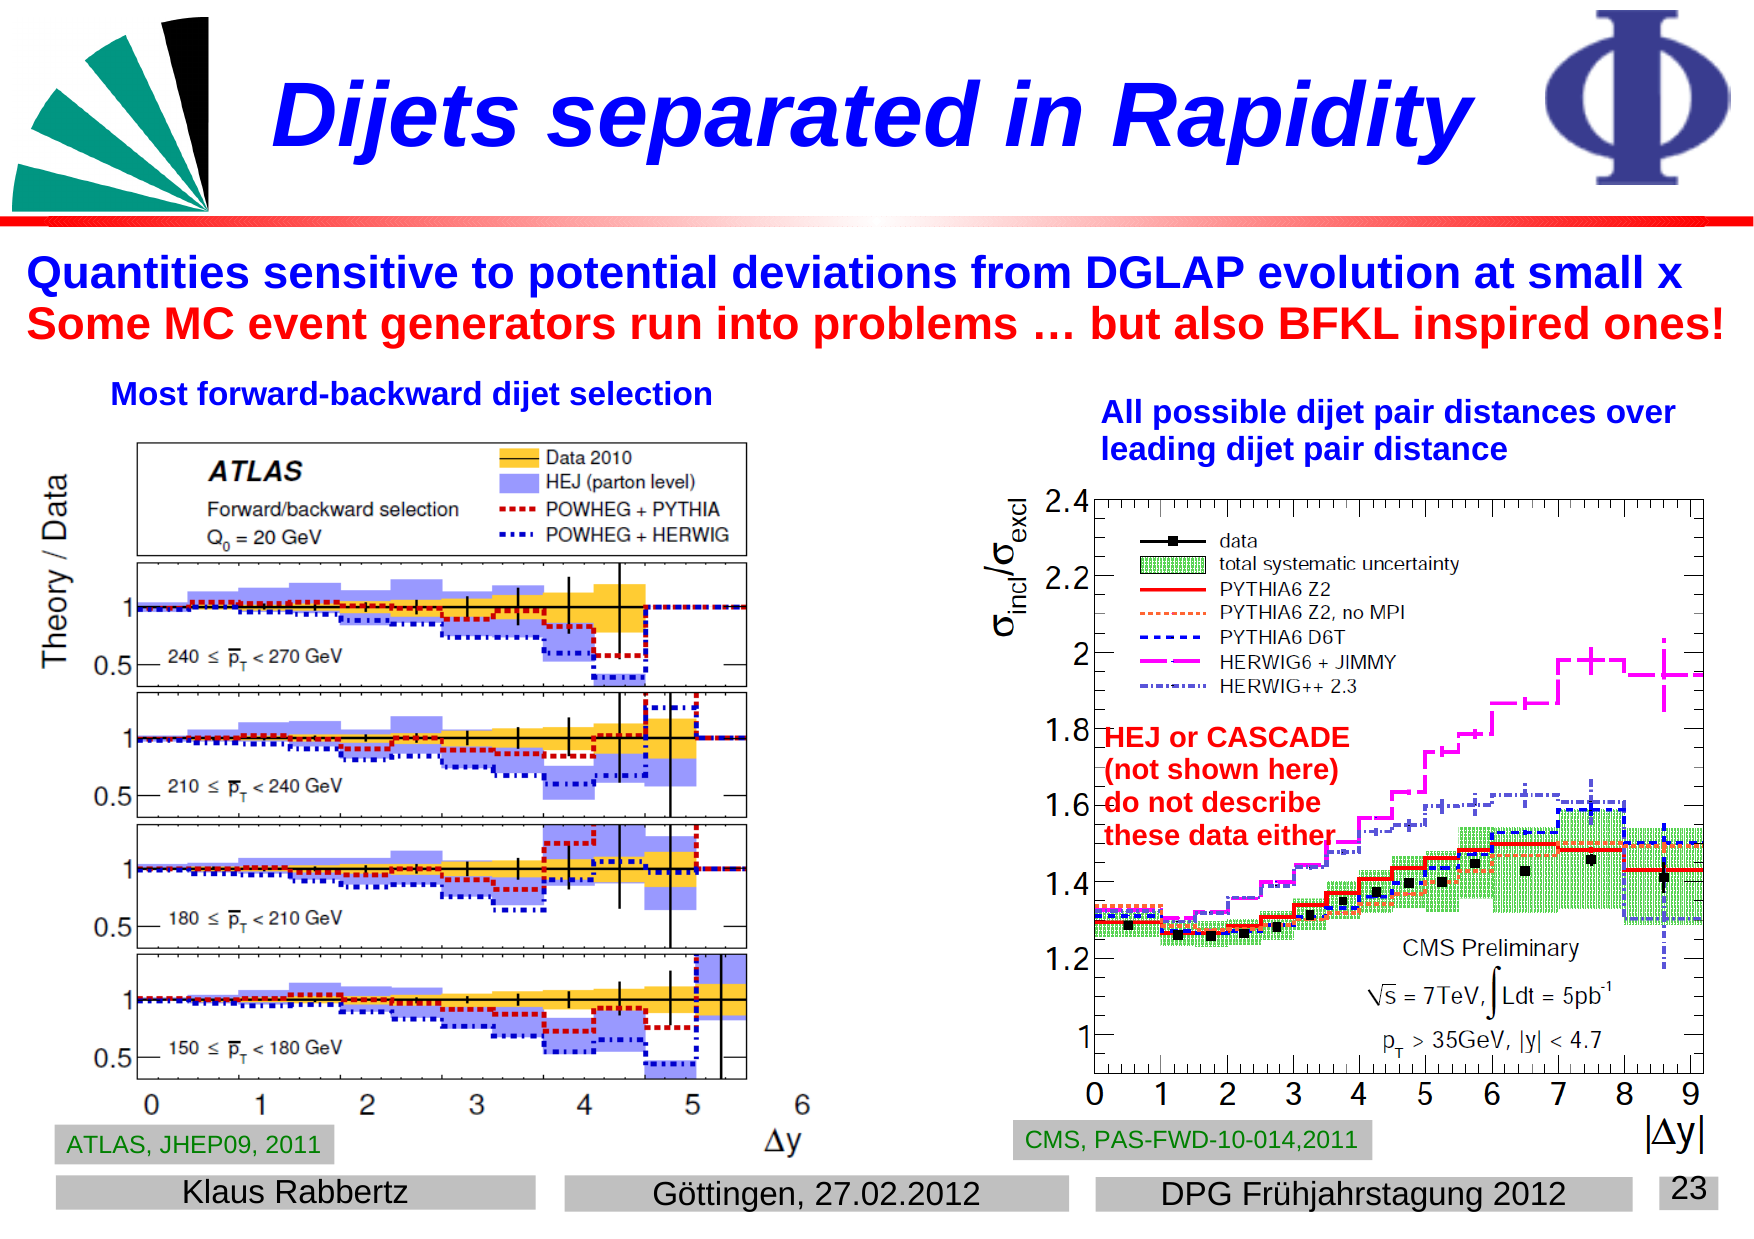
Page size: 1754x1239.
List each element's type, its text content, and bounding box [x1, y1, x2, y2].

text_box Quantities sensitive to potential deviations from DGLAP evolution at small x Some MC event generators run into problems … but also BFKL inspired ones! [14, 241, 1739, 356]
picture [975, 482, 1719, 1162]
picture [12, 17, 209, 214]
picture [34, 440, 751, 1081]
text_box All possible dijet pair distances over leading dijet pair distance [1088, 387, 1688, 474]
text_box ATLAS, JHEP09, 2011 [54, 1124, 335, 1165]
picture [72, 1085, 818, 1168]
text_box CMS, PAS-FWD-10-014,2011 [1013, 1120, 1373, 1161]
text_box HEJ or CASCADE (not shown here) do not describe these data either [1092, 714, 1363, 858]
text_box Most forward-backward dijet selection [98, 369, 728, 418]
title Dijets separated in Rapidity [220, 16, 1525, 213]
picture [1545, 10, 1731, 185]
